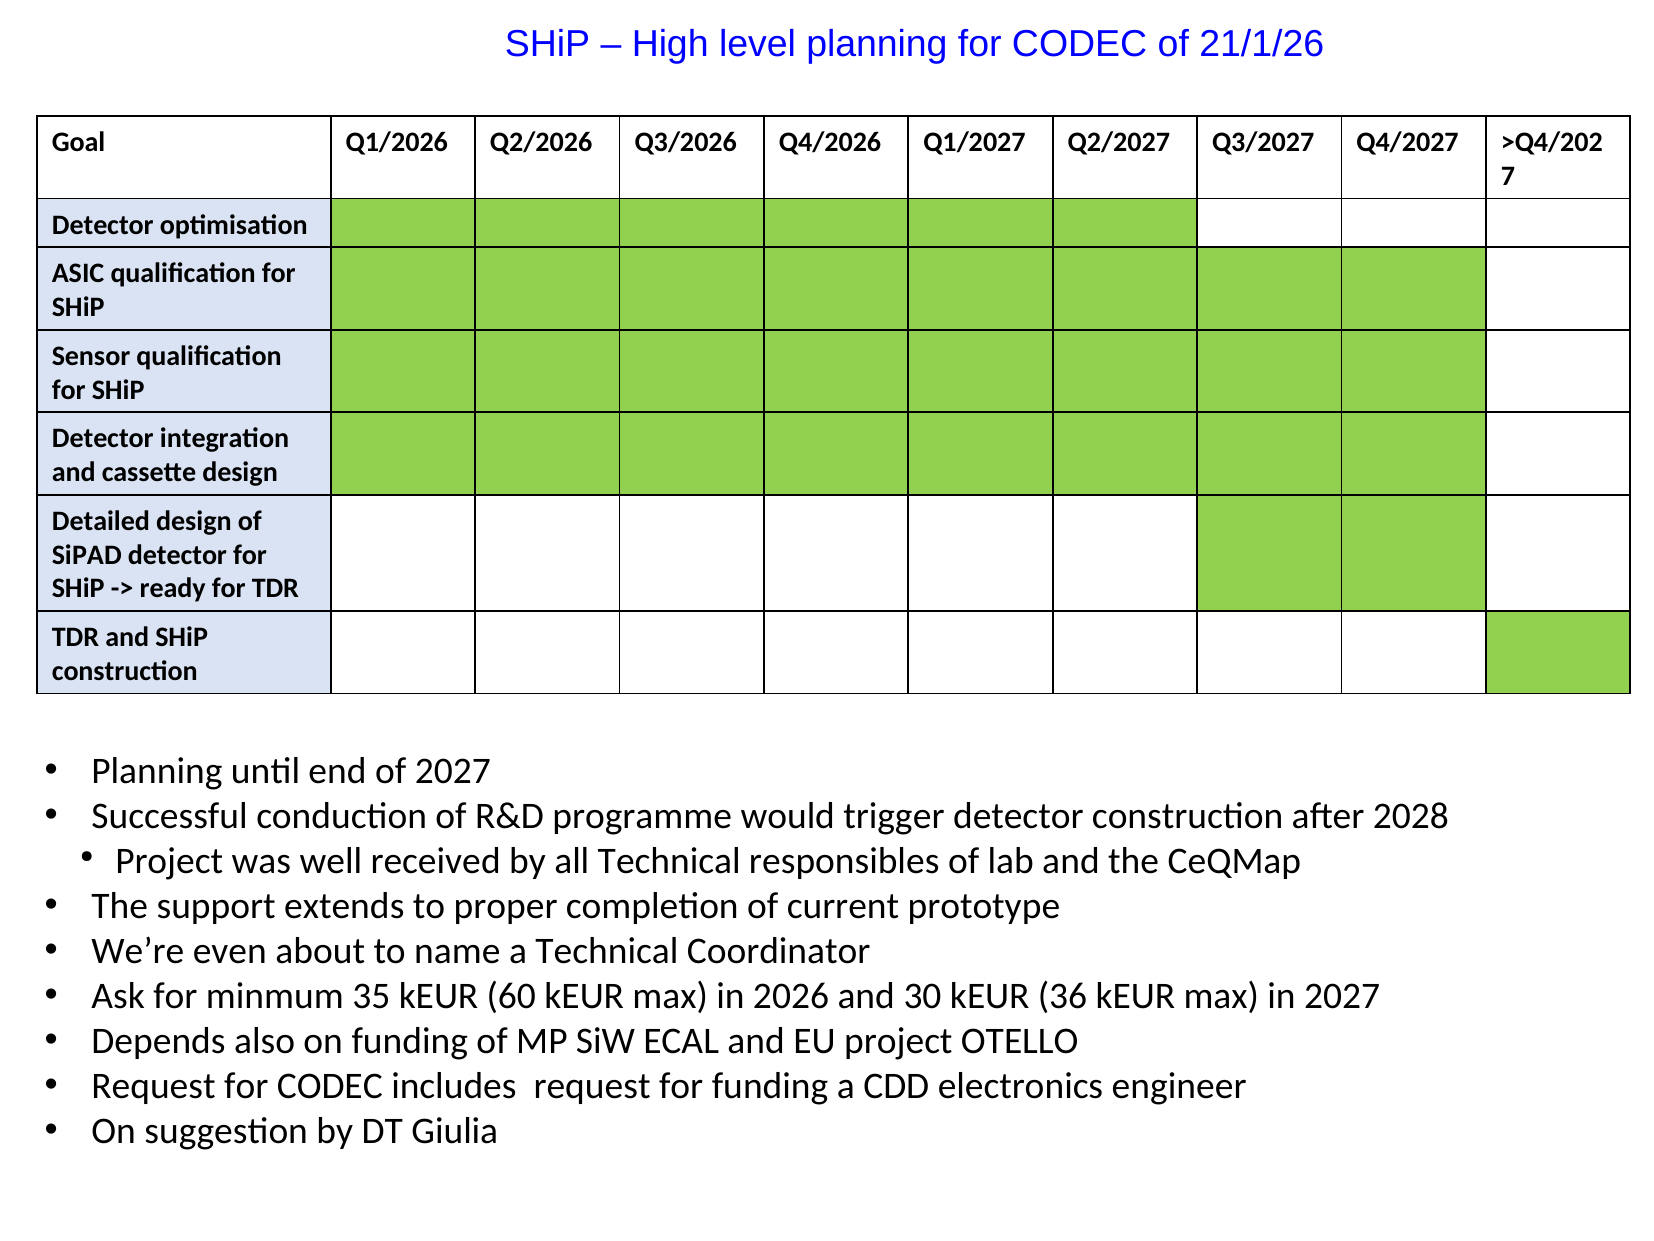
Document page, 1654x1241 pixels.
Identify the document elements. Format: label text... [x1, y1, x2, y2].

table_cell [909, 199, 1052, 246]
table_cell [476, 496, 619, 610]
table_cell [1342, 331, 1485, 411]
table_cell [1054, 331, 1196, 411]
table_header Q1/2027 [909, 117, 1052, 198]
table_header Q3/2027 [1198, 117, 1341, 198]
table_header Q2/2026 [476, 117, 619, 198]
table_cell [620, 199, 763, 246]
text_box SHiP – High level planning for CODEC of 21/1/26 [490, 13, 963, 91]
table_cell [1198, 413, 1341, 494]
table_cell [1054, 413, 1196, 494]
table_cell [332, 248, 474, 329]
table_cell [765, 413, 907, 494]
table_header Q3/2026 [620, 117, 763, 198]
table_header >Q4/2027 [1487, 117, 1629, 198]
table_cell [765, 248, 907, 329]
table_cell [1487, 248, 1629, 329]
table_cell [1342, 199, 1485, 246]
table_cell [620, 248, 763, 329]
table_cell [476, 331, 619, 411]
table_cell [909, 413, 1052, 494]
table_cell [765, 612, 907, 693]
table_cell [1342, 612, 1485, 693]
table_cell [1198, 612, 1341, 693]
table_cell [1054, 248, 1196, 329]
table_cell [765, 331, 907, 411]
table_cell [1342, 496, 1485, 610]
table_cell TDR and SHiP construction [38, 612, 330, 693]
table_cell [332, 331, 474, 411]
table_cell [765, 496, 907, 610]
table_cell [765, 199, 907, 246]
table_cell [332, 612, 474, 693]
table_cell [909, 331, 1052, 411]
table_cell [332, 496, 474, 610]
table_cell [1342, 413, 1485, 494]
table_cell [620, 496, 763, 610]
text_box Planning until end of 2027 Successful conduction of R&D programme would trigger detector construction after 2028 Project was well received by all Technical responsibles of lab and the CeQMap The support extends to proper completion of current prototype We’re even about to name a Technical Coordinator Ask for minmum 35 kEUR (60 kEUR max) in 2026 and 30 kEUR (36 kEUR max) in 2027 Depends also on funding of MP SiW ECAL and EU project OTELLO Request for CODEC includes request for funding a CDD electronics engineer On suggestion by DT Giulia [29, 738, 1466, 1159]
table_cell Detector integration and cassette design [38, 413, 330, 494]
table_cell [1487, 413, 1629, 494]
table_cell [1487, 496, 1629, 610]
table_cell [1342, 248, 1485, 329]
table_cell ASIC qualification for SHiP [38, 248, 330, 329]
table_cell [620, 413, 763, 494]
table_cell [476, 248, 619, 329]
table_cell [476, 413, 619, 494]
table_header Q1/2026 [332, 117, 474, 198]
table_cell [332, 199, 474, 246]
table_cell Detector optimisation [38, 199, 330, 246]
table_header Goal [38, 117, 330, 198]
table_cell [1054, 199, 1196, 246]
table_cell [1054, 496, 1196, 610]
table_cell [476, 612, 619, 693]
table_cell [1198, 331, 1341, 411]
table_cell [1198, 248, 1341, 329]
table_header Q2/2027 [1054, 117, 1196, 198]
table_cell [1487, 199, 1629, 246]
table_cell [620, 612, 763, 693]
table_cell [909, 496, 1052, 610]
table_cell [1487, 612, 1629, 693]
table_header Q4/2026 [765, 117, 907, 198]
table_cell [620, 331, 763, 411]
table_cell [909, 612, 1052, 693]
table_cell [476, 199, 619, 246]
table_cell Sensor qualification for SHiP [38, 331, 330, 411]
table_header Q4/2027 [1342, 117, 1485, 198]
table_cell [1487, 331, 1629, 411]
table_cell [1198, 496, 1341, 610]
table_cell [332, 413, 474, 494]
table_cell [909, 248, 1052, 329]
table_cell Detailed design of SiPAD detector for SHiP -> ready for TDR [38, 496, 330, 610]
table_cell [1054, 612, 1196, 693]
table_cell [1198, 199, 1341, 246]
